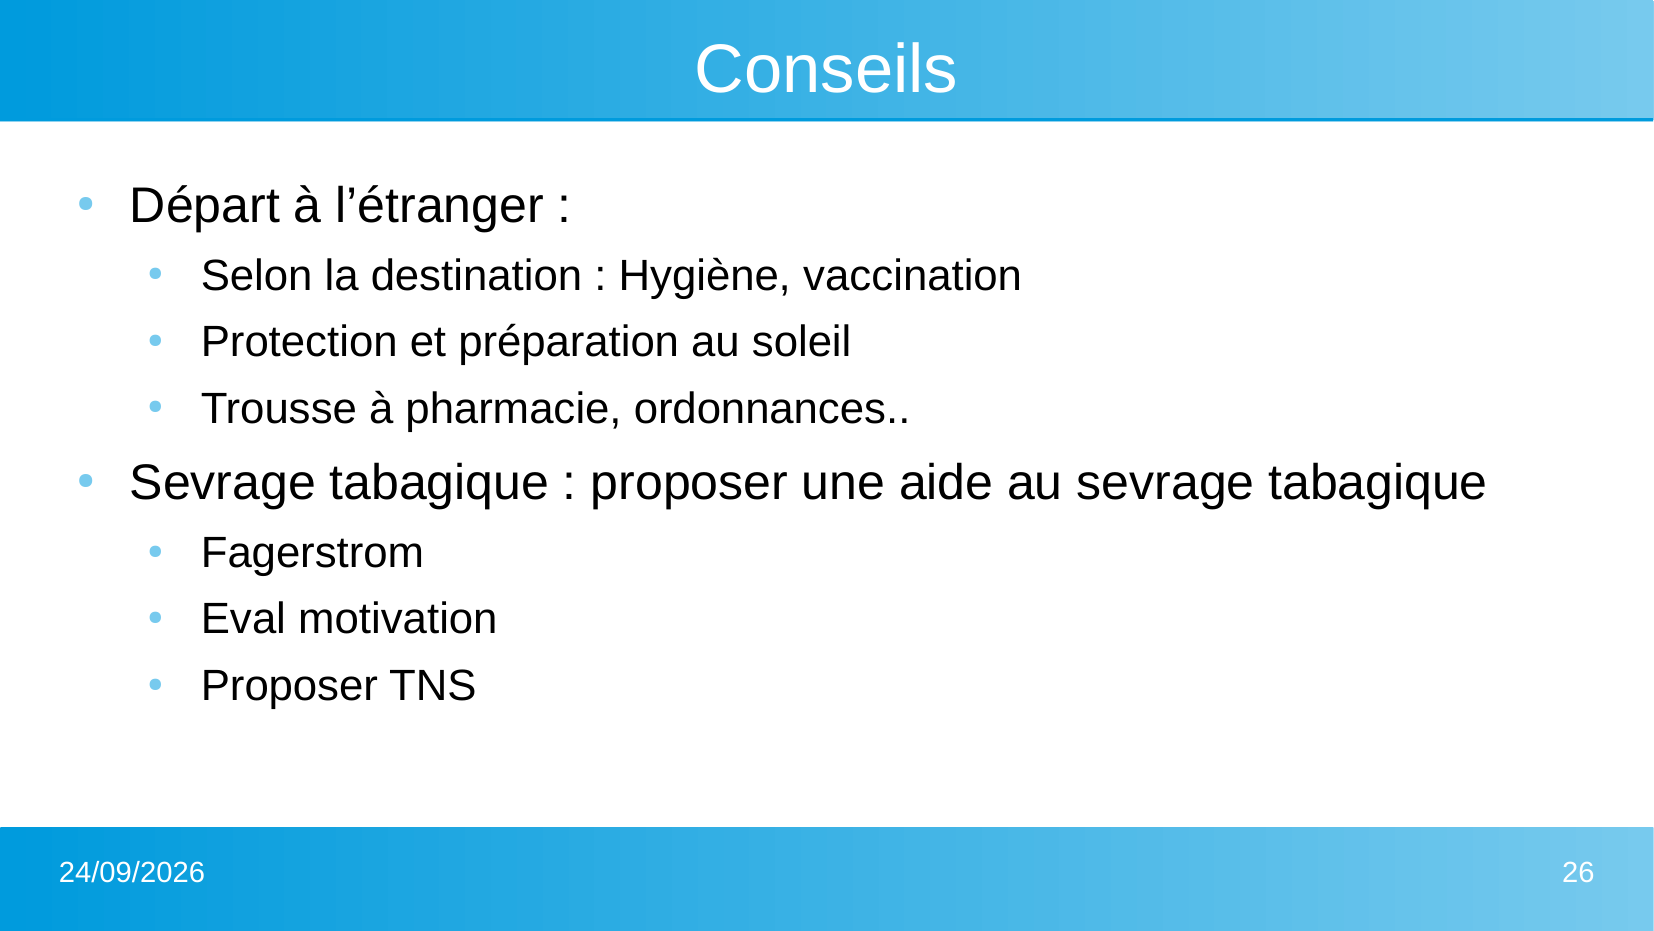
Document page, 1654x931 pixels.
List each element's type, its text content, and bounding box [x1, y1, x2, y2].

list Départ à l’étranger : Selon la destination : Hygiène, vaccination Protection et préparation au soleil Trousse à pharmacie, ordonnances.. Sevrage tabagique : proposer une aide au sevrage tabagique Fagerstrom Eval motivation Proposer TNS [59, 177, 1595, 768]
title Conseils [59, 29, 1595, 108]
